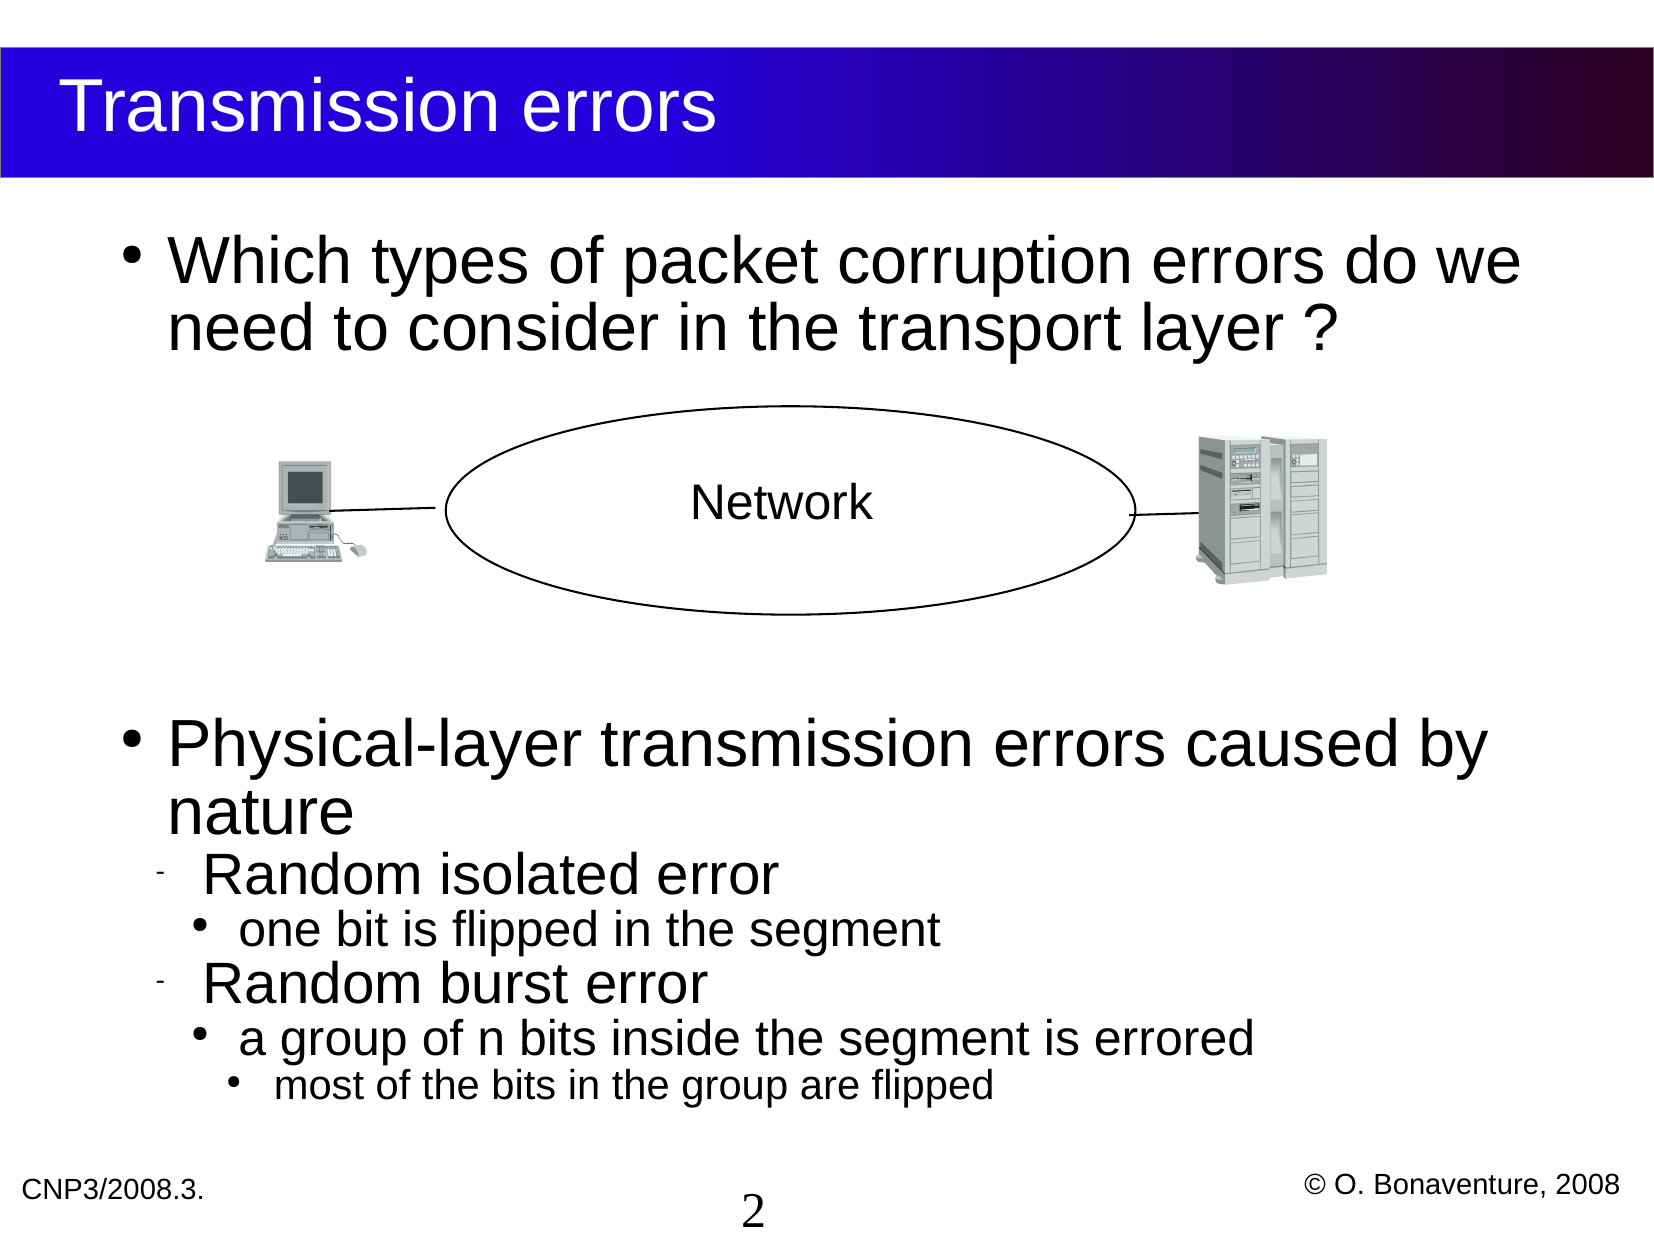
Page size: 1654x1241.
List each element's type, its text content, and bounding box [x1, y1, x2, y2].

picture [265, 461, 368, 564]
title Transmission errors [10, 0, 1000, 218]
text_box Network [683, 474, 880, 531]
picture [1196, 436, 1328, 585]
text_box CNP3/2008.3. [21, 1176, 120, 1212]
text_box © O. Bonaventure, 2008 [1533, 1170, 1622, 1201]
list Which types of packet corruption errors do we need to consider in the transport layer ? Physical-layer transmission errors caused by nature Random isolated error one bit is flipped in the segment Random burst error a group of n bits inside the segment is errored most of the bits in the group are flipped ? [120, 229, 1533, 1241]
